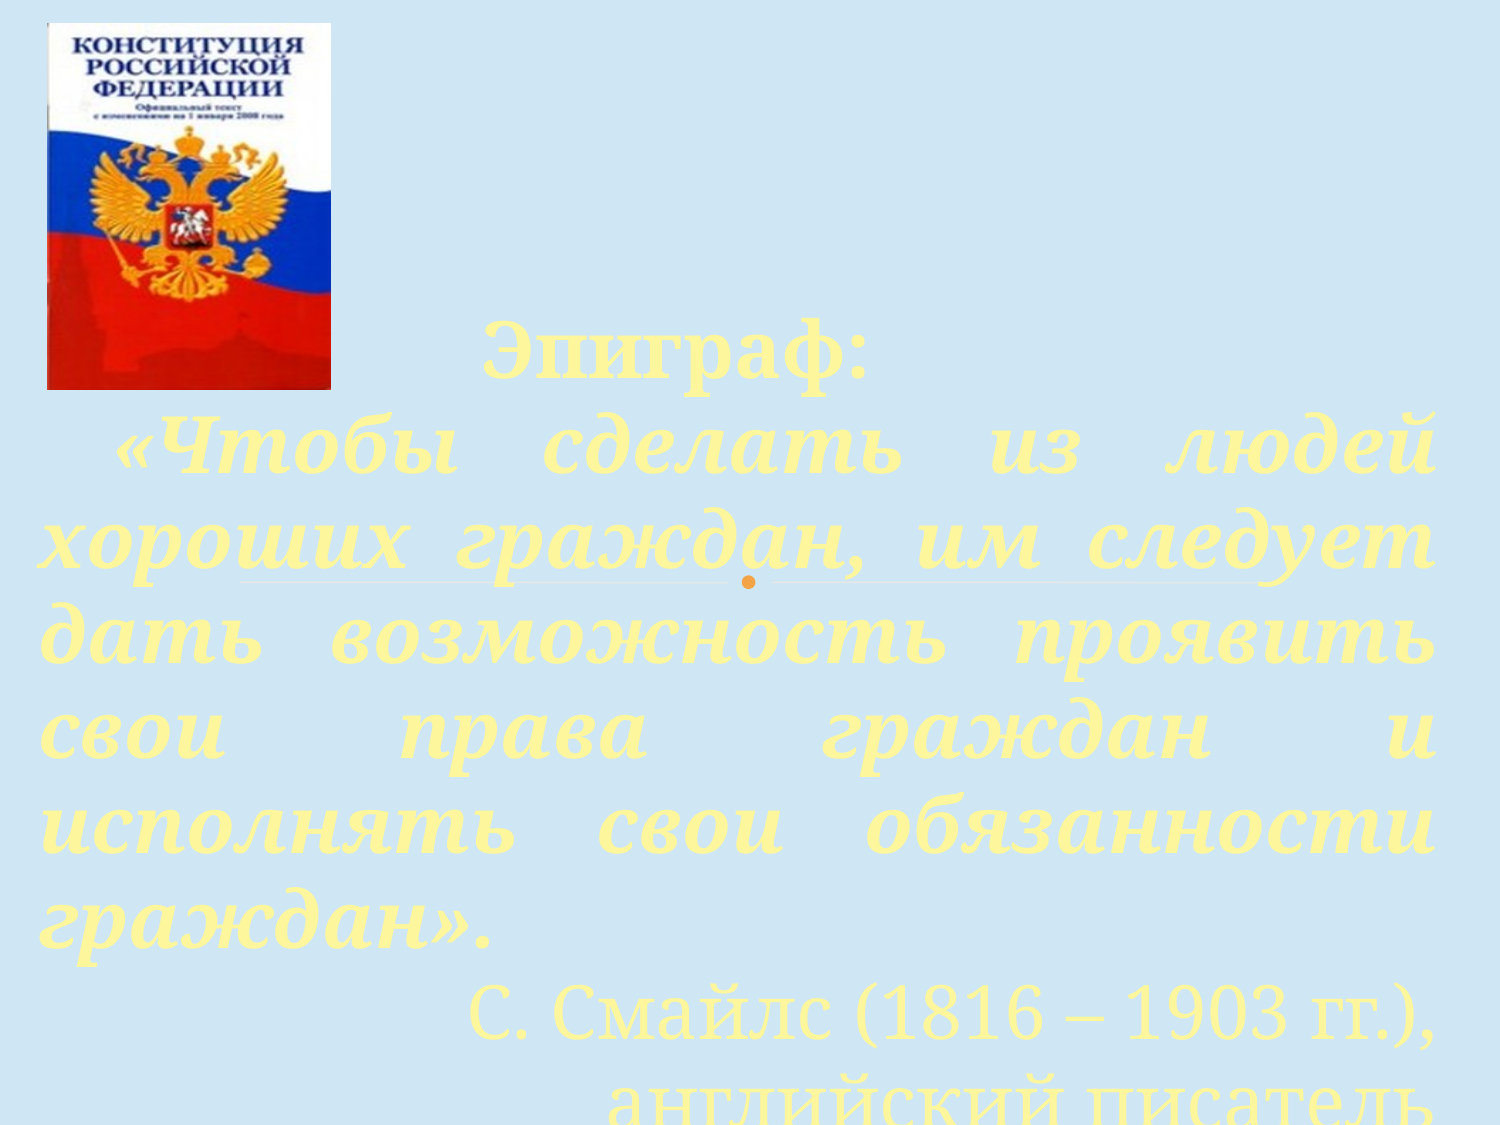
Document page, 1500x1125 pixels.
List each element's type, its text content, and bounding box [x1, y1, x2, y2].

subtitle Эпиграф: «Чтобы сделать из людей хороших граждан, им следует дать возможность проявить свои права граждан и исполнять свои обязанности граждан». С. Смайлс (1816 – 1903 гг.), английский писатель [23, 292, 1453, 957]
picture [47, 23, 331, 292]
